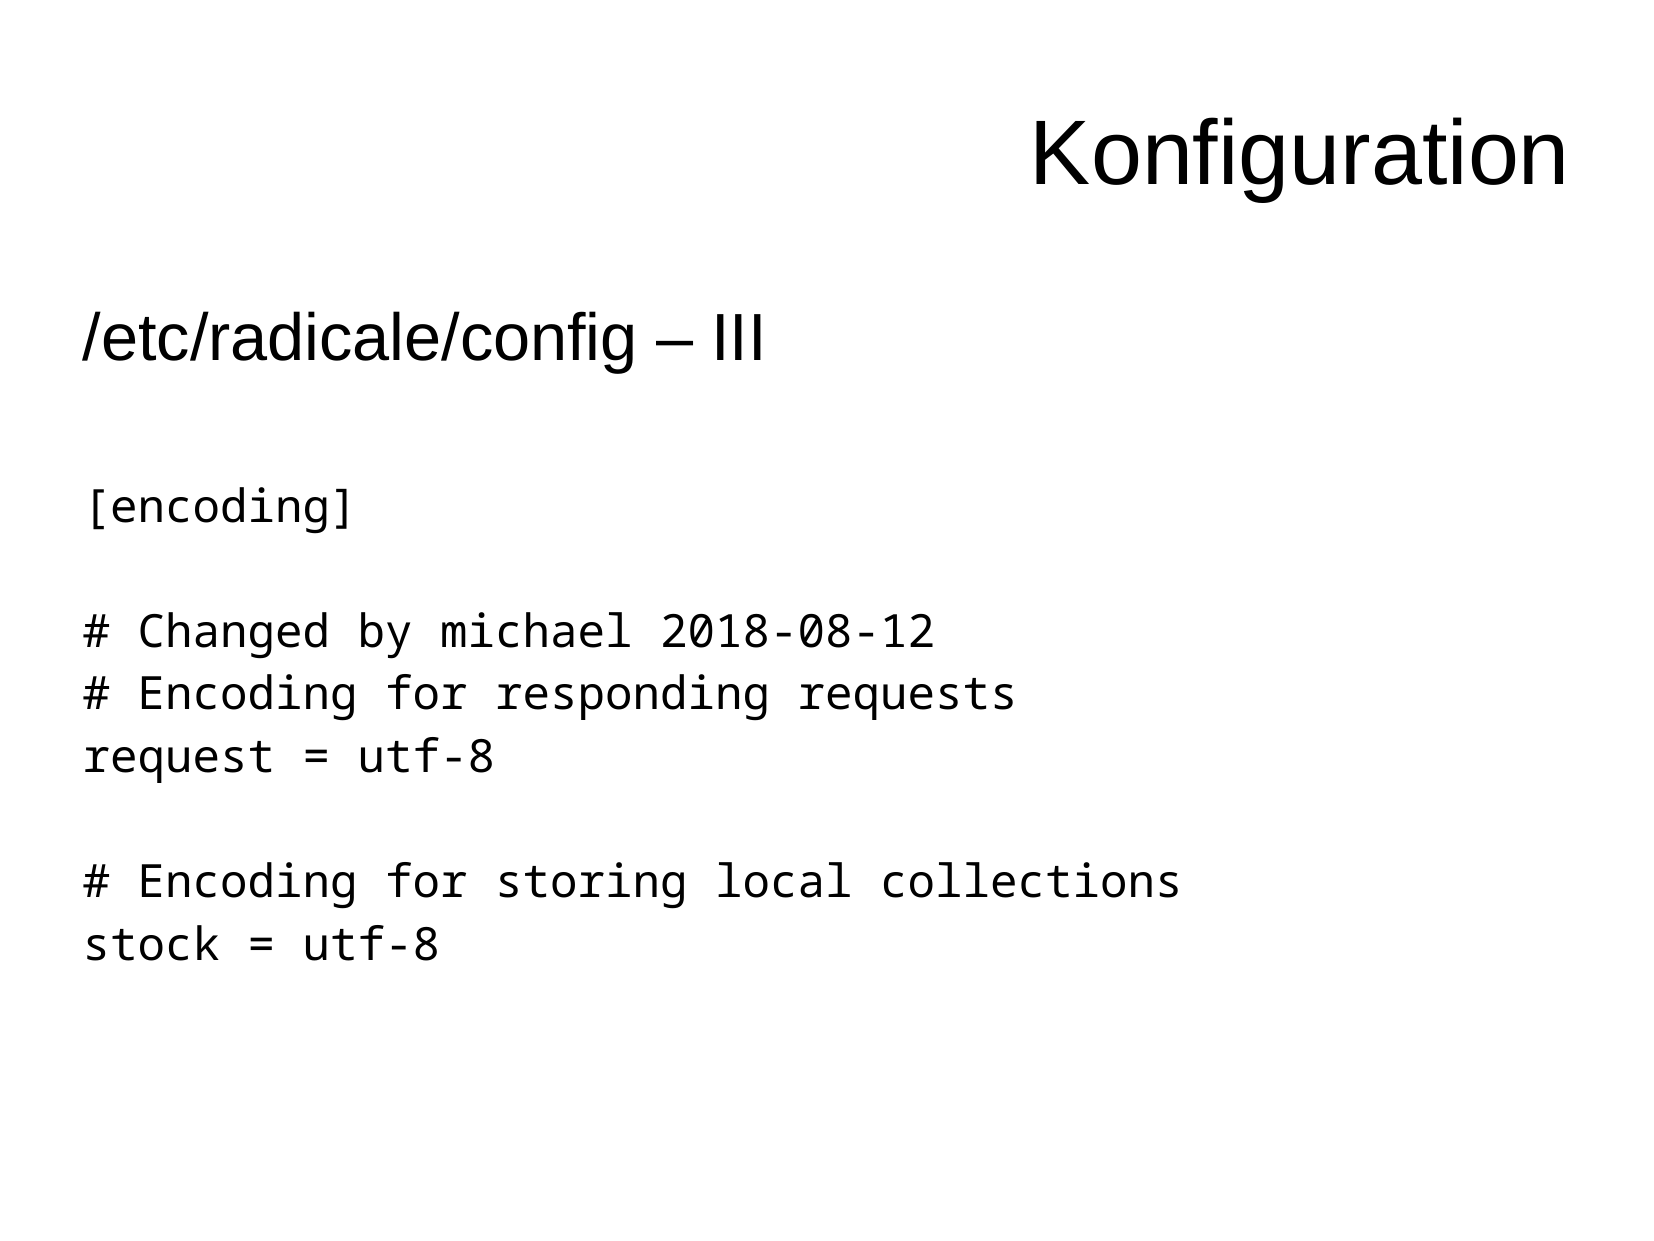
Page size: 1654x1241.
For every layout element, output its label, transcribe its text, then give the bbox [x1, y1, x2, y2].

subtitle /etc/radicale/config – III [encoding] # Changed by michael 2018-08-12 # Encoding for responding requests request = utf-8 # Encoding for storing local collections stock = utf-8 [82, 290, 1571, 1109]
title Konfiguration [82, 49, 1571, 257]
